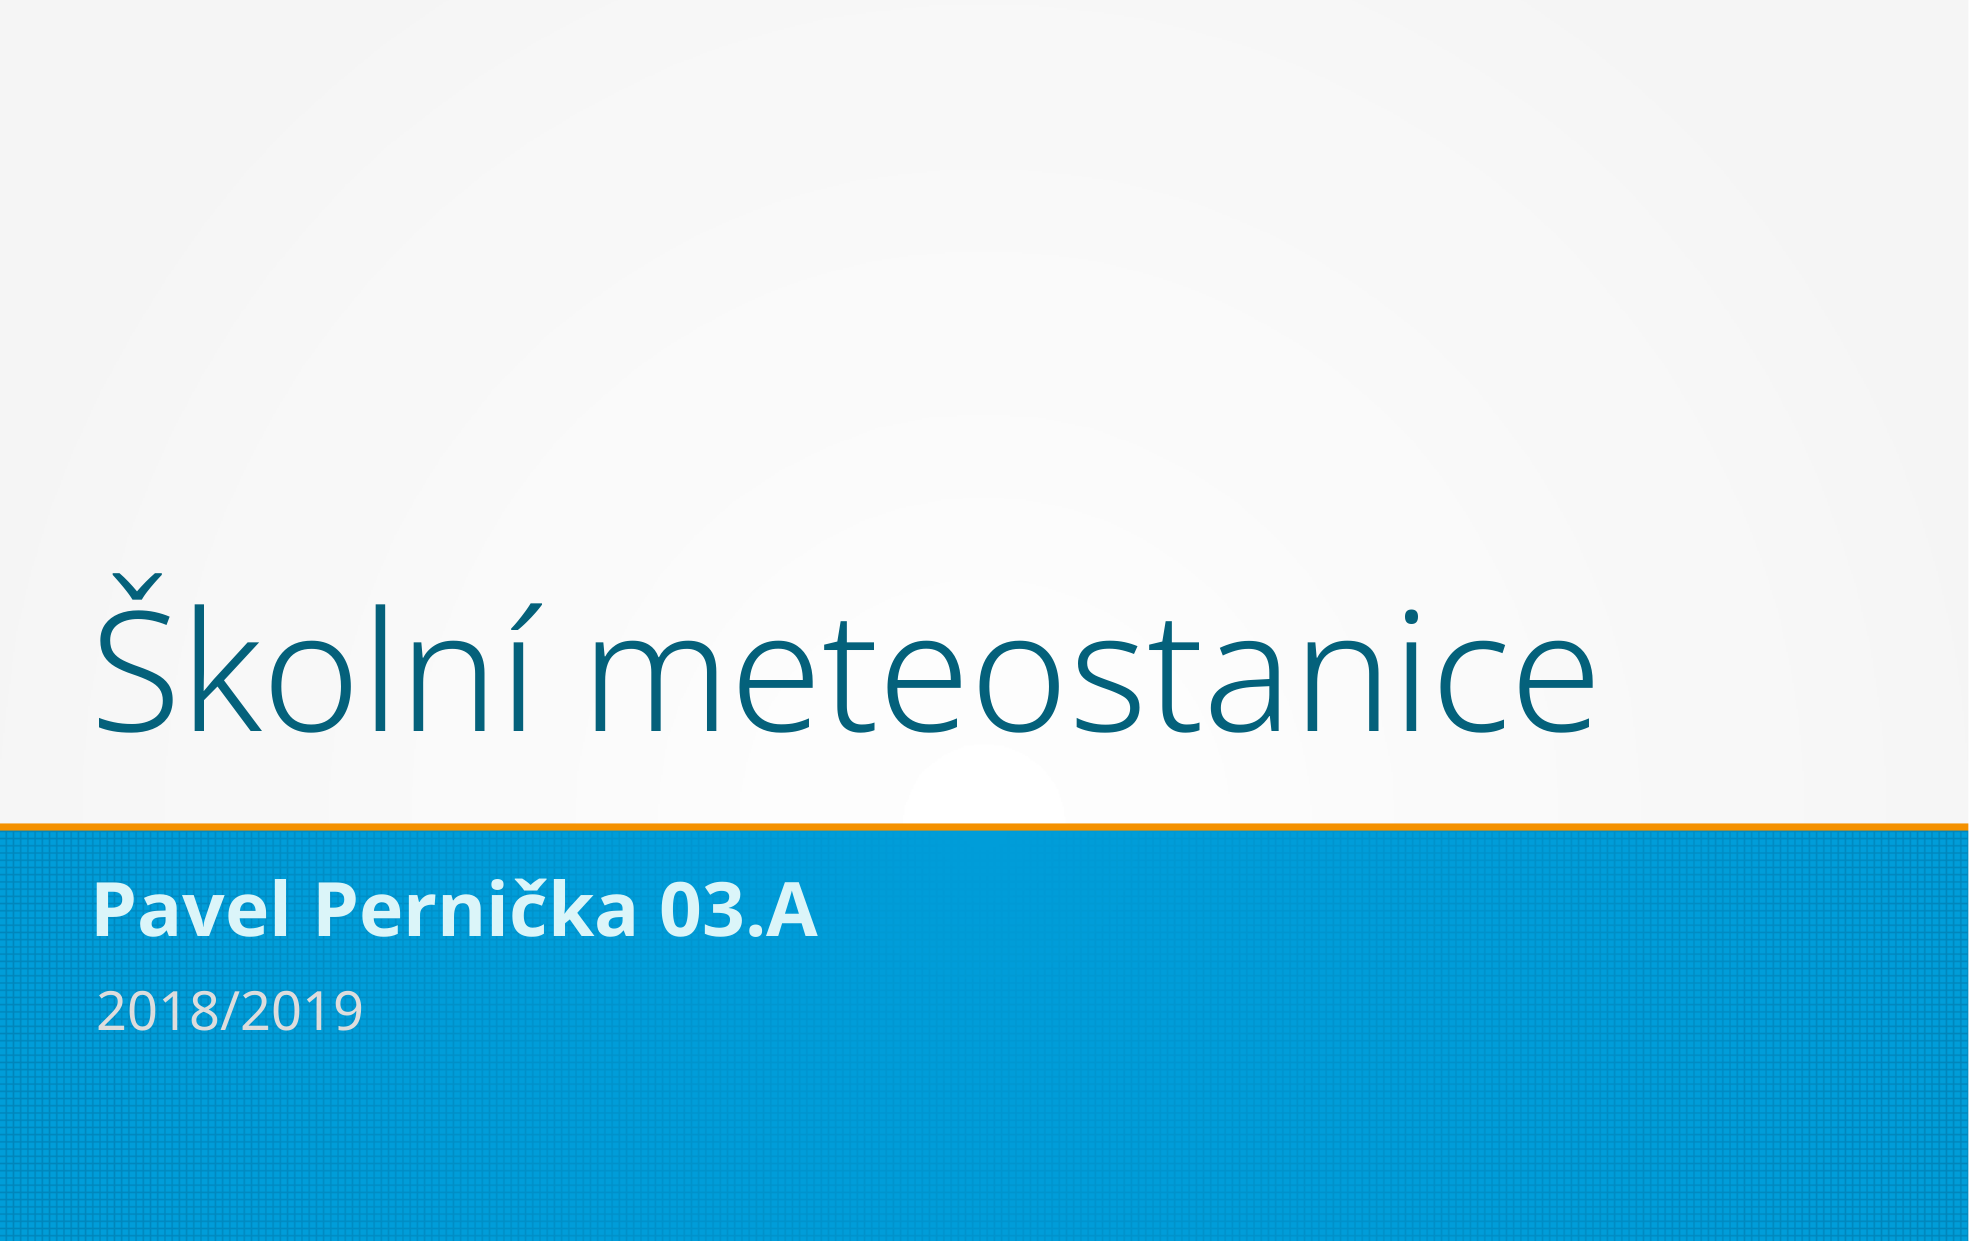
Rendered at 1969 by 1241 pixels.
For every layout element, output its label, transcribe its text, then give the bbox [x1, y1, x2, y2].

text_box 2018/2019 [90, 972, 449, 1048]
title Školní meteostanice [90, 49, 1862, 781]
subtitle Pavel Pernička 03.A [90, 855, 1861, 1111]
picture [0, 0, 1969, 830]
